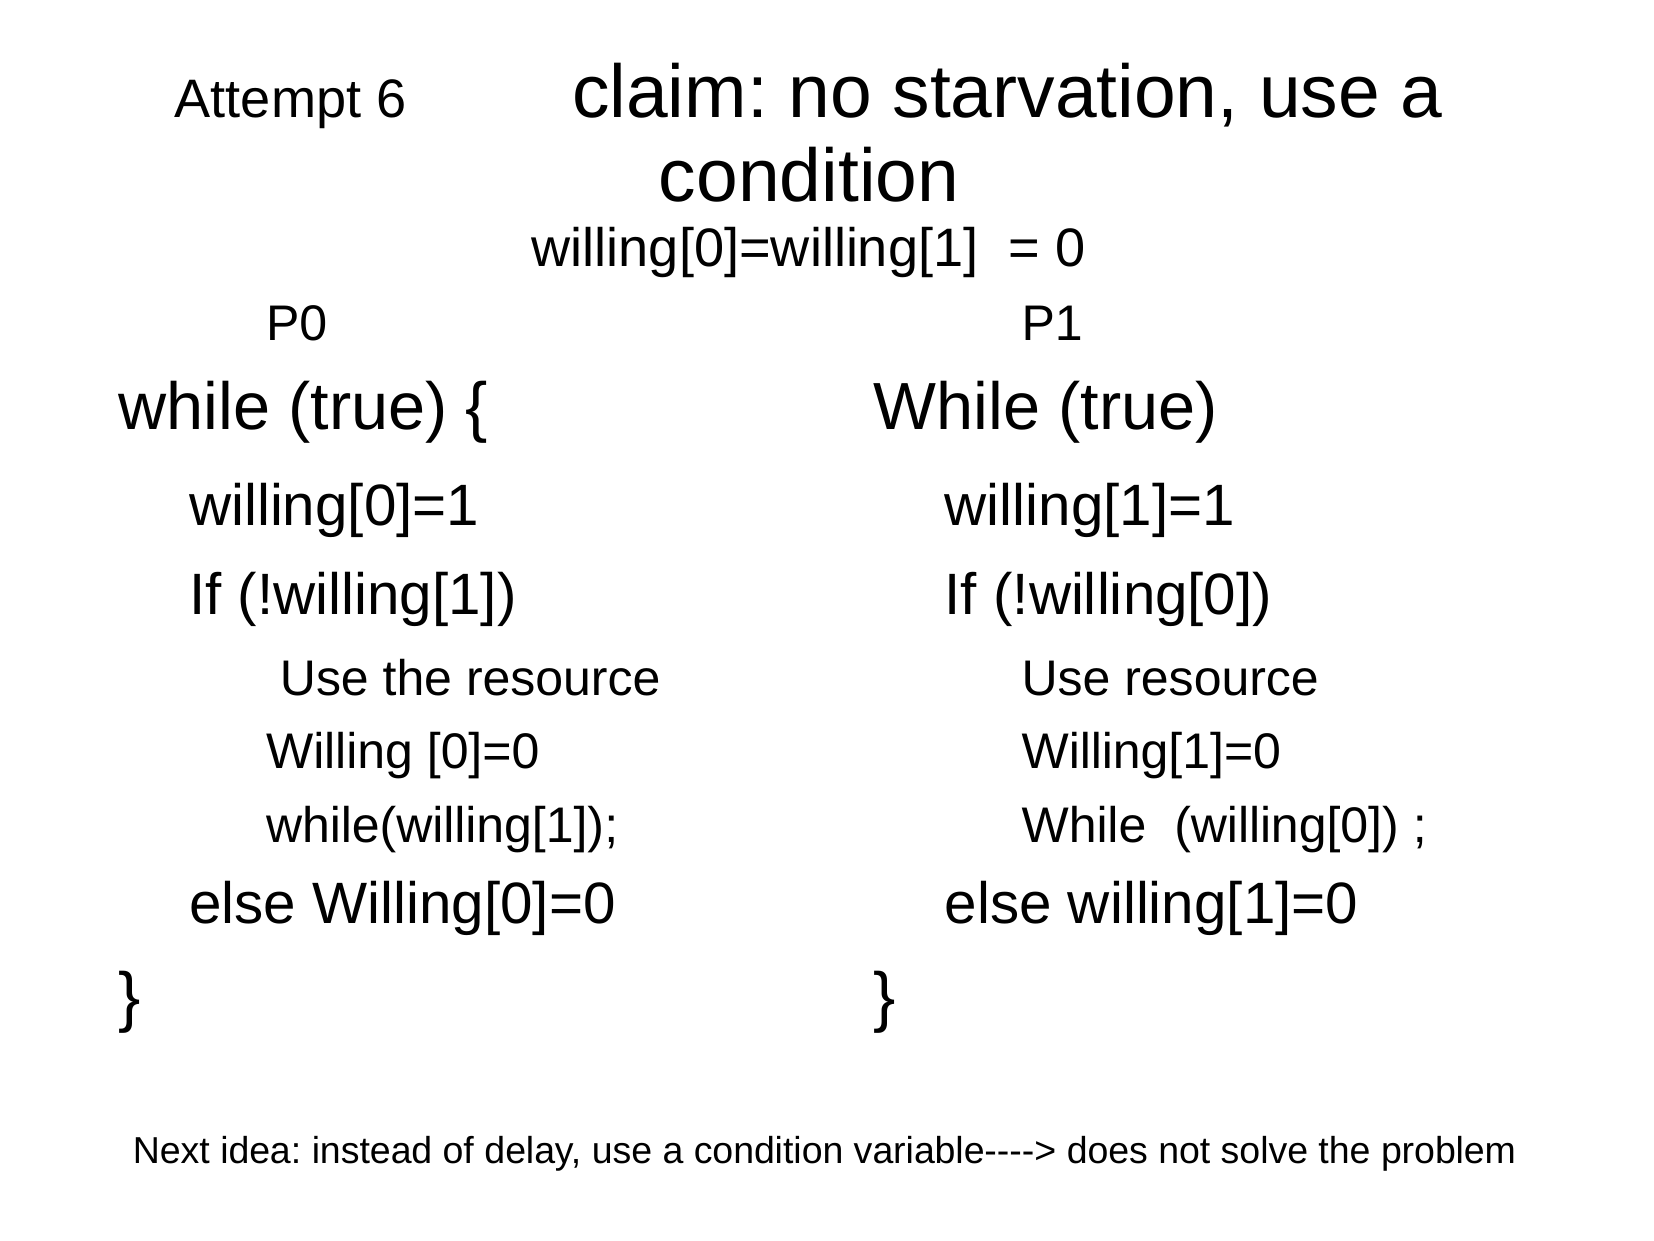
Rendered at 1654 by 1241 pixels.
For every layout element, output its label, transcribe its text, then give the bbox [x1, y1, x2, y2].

list P0 while (true) { willing[0]=1 If (!willing[1]) Use the resource Willing [0]=0 while(willing[1]); else Willing[0]=0 } [100, 295, 827, 1114]
title Attempt 6 claim: no starvation, use a condition willing[0]=willing[1] = 0 [23, 33, 1595, 355]
list P1 While (true) willing[1]=1 If (!willing[0]) Use resource Willing[1]=0 While (willing[0]) ; else willing[1]=0 } [856, 295, 1583, 1114]
text_box Next idea: instead of delay, use a condition variable----> does not solve the problem [118, 1122, 1529, 1184]
